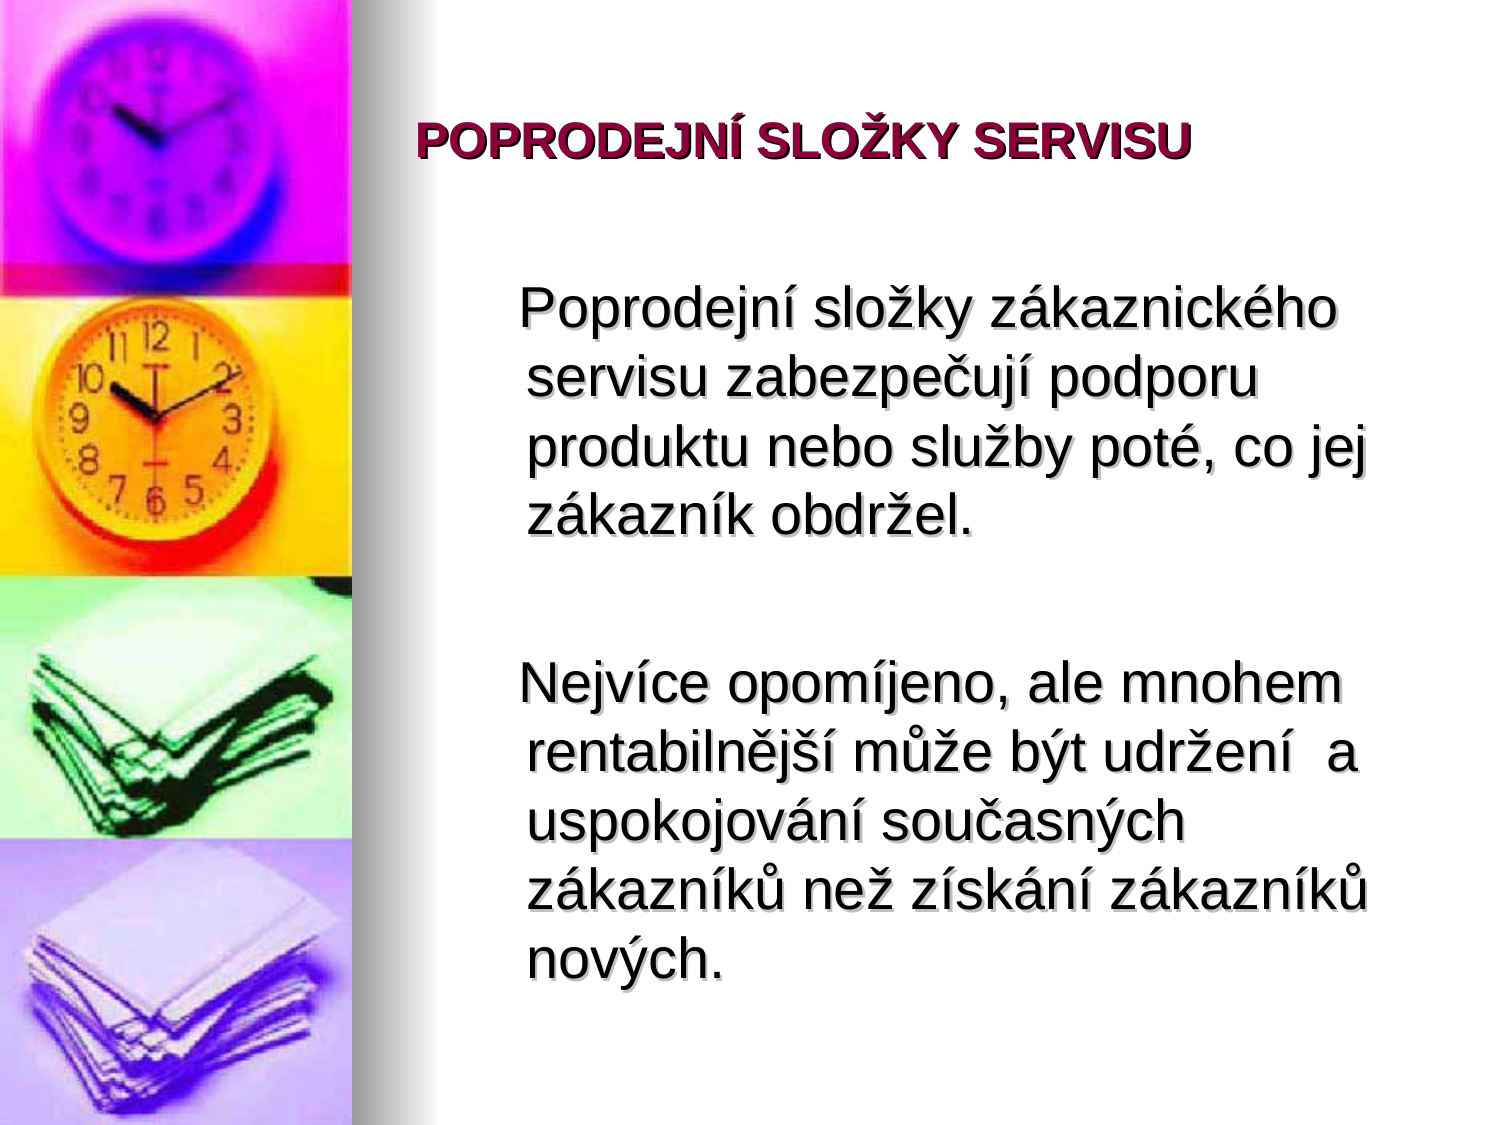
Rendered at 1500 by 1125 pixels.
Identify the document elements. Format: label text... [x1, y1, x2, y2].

list Poprodejní složky zákaznického servisu zabezpečují podporu produktu nebo služby poté, co jej zákazník obdržel. Nejvíce opomíjeno, ale mnohem rentabilnější může být udržení a uspokojování současných zákazníků než získání zákazníků nových. [399, 262, 1450, 1000]
title POPRODEJNÍ SLOŽKY SERVISU [399, 37, 1450, 238]
